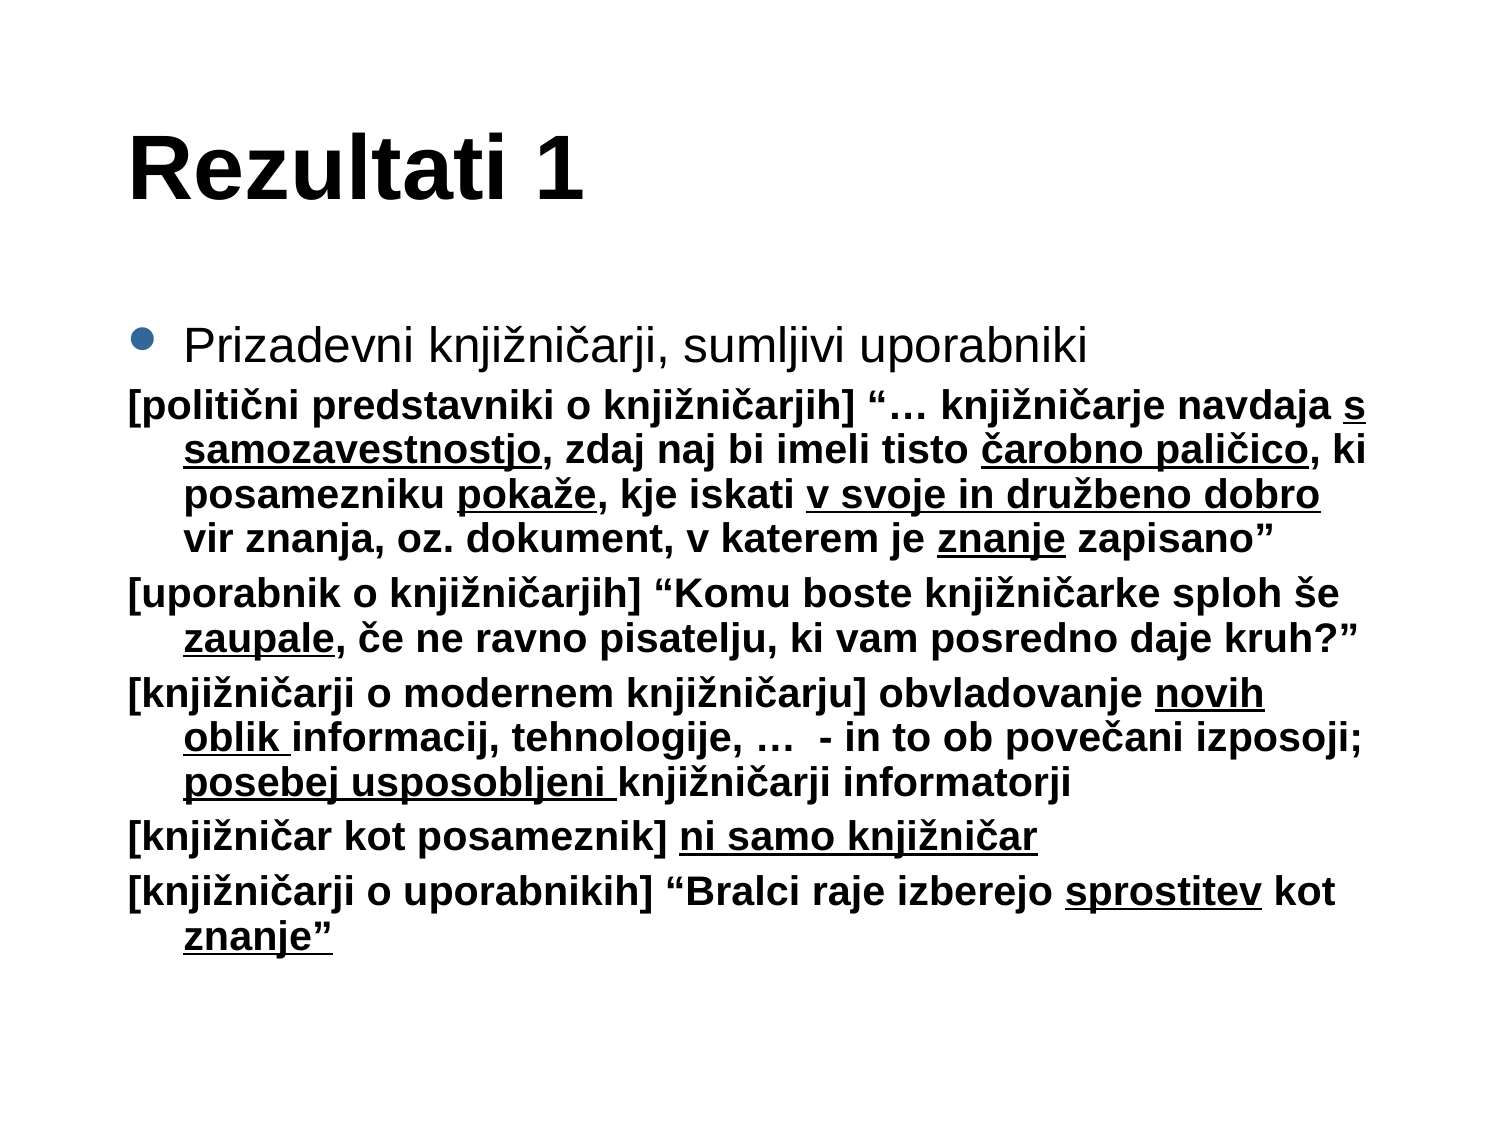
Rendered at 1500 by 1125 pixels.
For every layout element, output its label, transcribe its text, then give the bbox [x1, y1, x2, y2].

list Prizadevni knjižničarji, sumljivi uporabniki [politični predstavniki o knjižničarjih] “… knjižničarje navdaja s samozavestnostjo, zdaj naj bi imeli tisto čarobno paličico, ki posamezniku pokaže, kje iskati v svoje in družbeno dobro vir znanja, oz. dokument, v katerem je znanje zapisano” [uporabnik o knjižničarjih] “Komu boste knjižničarke sploh še zaupale, če ne ravno pisatelju, ki vam posredno daje kruh?” [knjižničarji o modernem knjižničarju] obvladovanje novih oblik informacij, tehnologije, … - in to ob povečani izposoji; posebej usposobljeni knjižničarji informatorji [knjižničar kot posameznik] ni samo knjižničar [knjižničarji o uporabnikih] “Bralci raje izberejo sprostitev kot znanje” [112, 312, 1388, 1019]
title Rezultati 1 [112, 37, 1388, 225]
